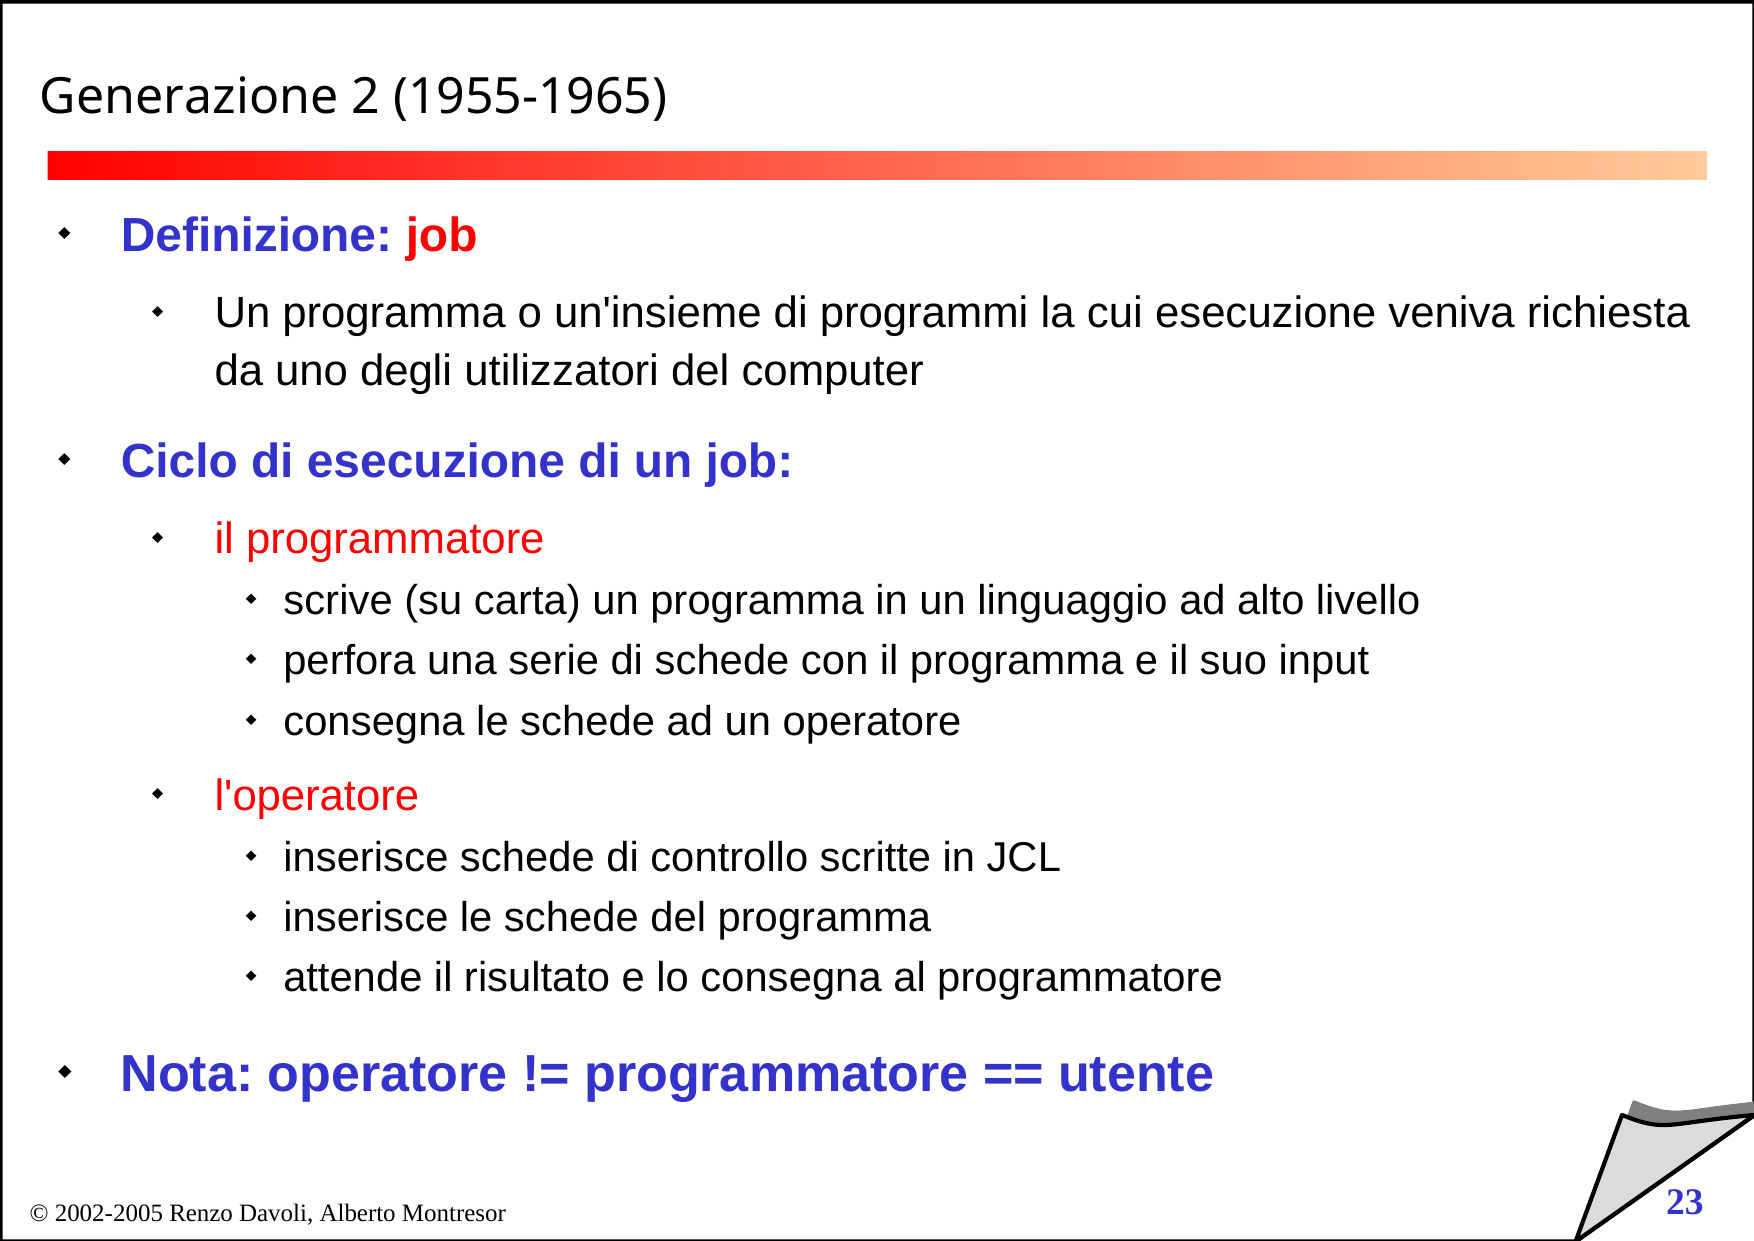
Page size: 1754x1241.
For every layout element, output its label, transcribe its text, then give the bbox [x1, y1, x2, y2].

title Generazione 2 (1955-1965) [40, 49, 1713, 144]
list Definizione: job Un programma o un'insieme di programmi la cui esecuzione veniva richiesta da uno degli utilizzatori del computer Ciclo di esecuzione di un job: il programmatore scrive (su carta) un programma in un linguaggio ad alto livello perfora una serie di schede con il programma e il suo input consegna le schede ad un operatore l'operatore inserisce schede di controllo scritte in JCL inserisce le schede del programma attende il risultato e lo consegna al programmatore Nota: operatore != programmatore == utente [58, 206, 1696, 1195]
